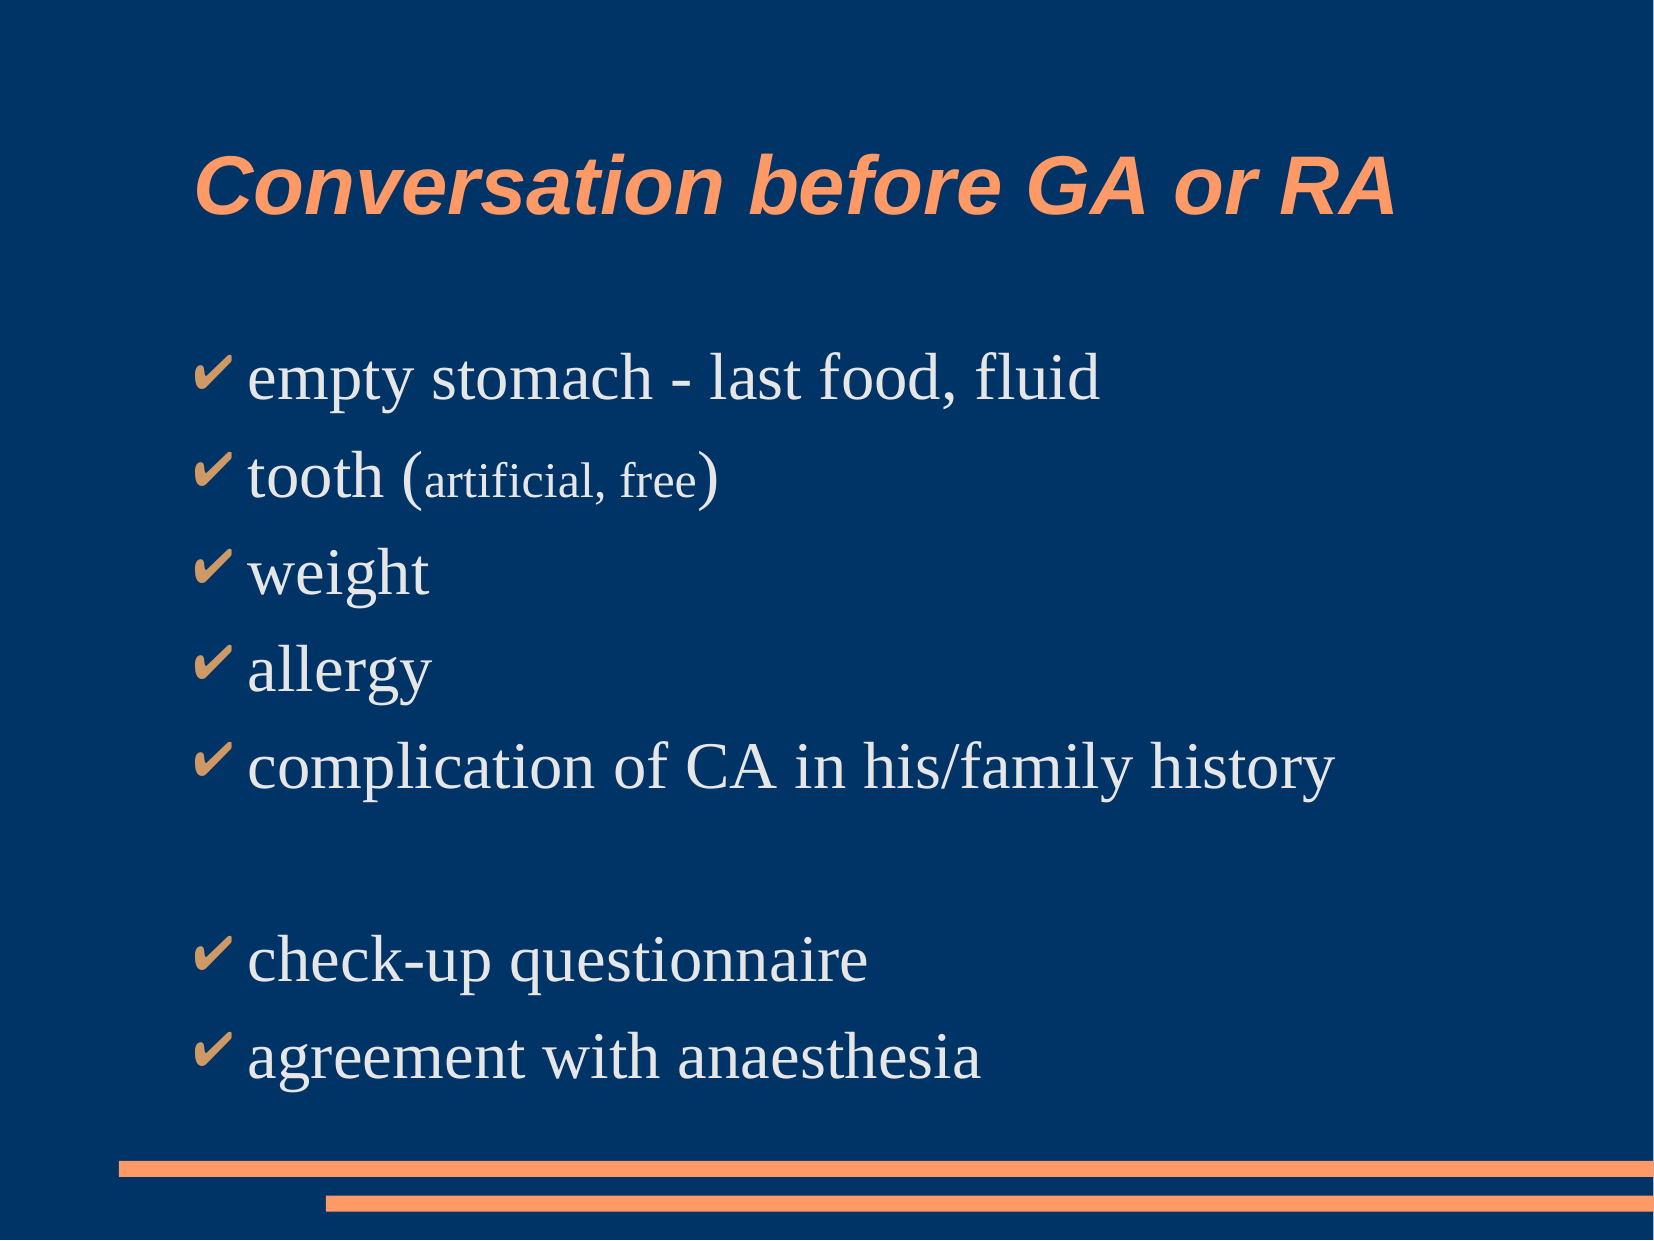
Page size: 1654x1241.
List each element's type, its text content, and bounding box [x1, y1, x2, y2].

title Conversation before GA or RA [179, 82, 1585, 290]
list empty stomach - last food, fluid tooth (artificial, free) weight allergy complication of CA in his/family history check-up questionnaire agreement with anaesthesia [179, 330, 1585, 1178]
